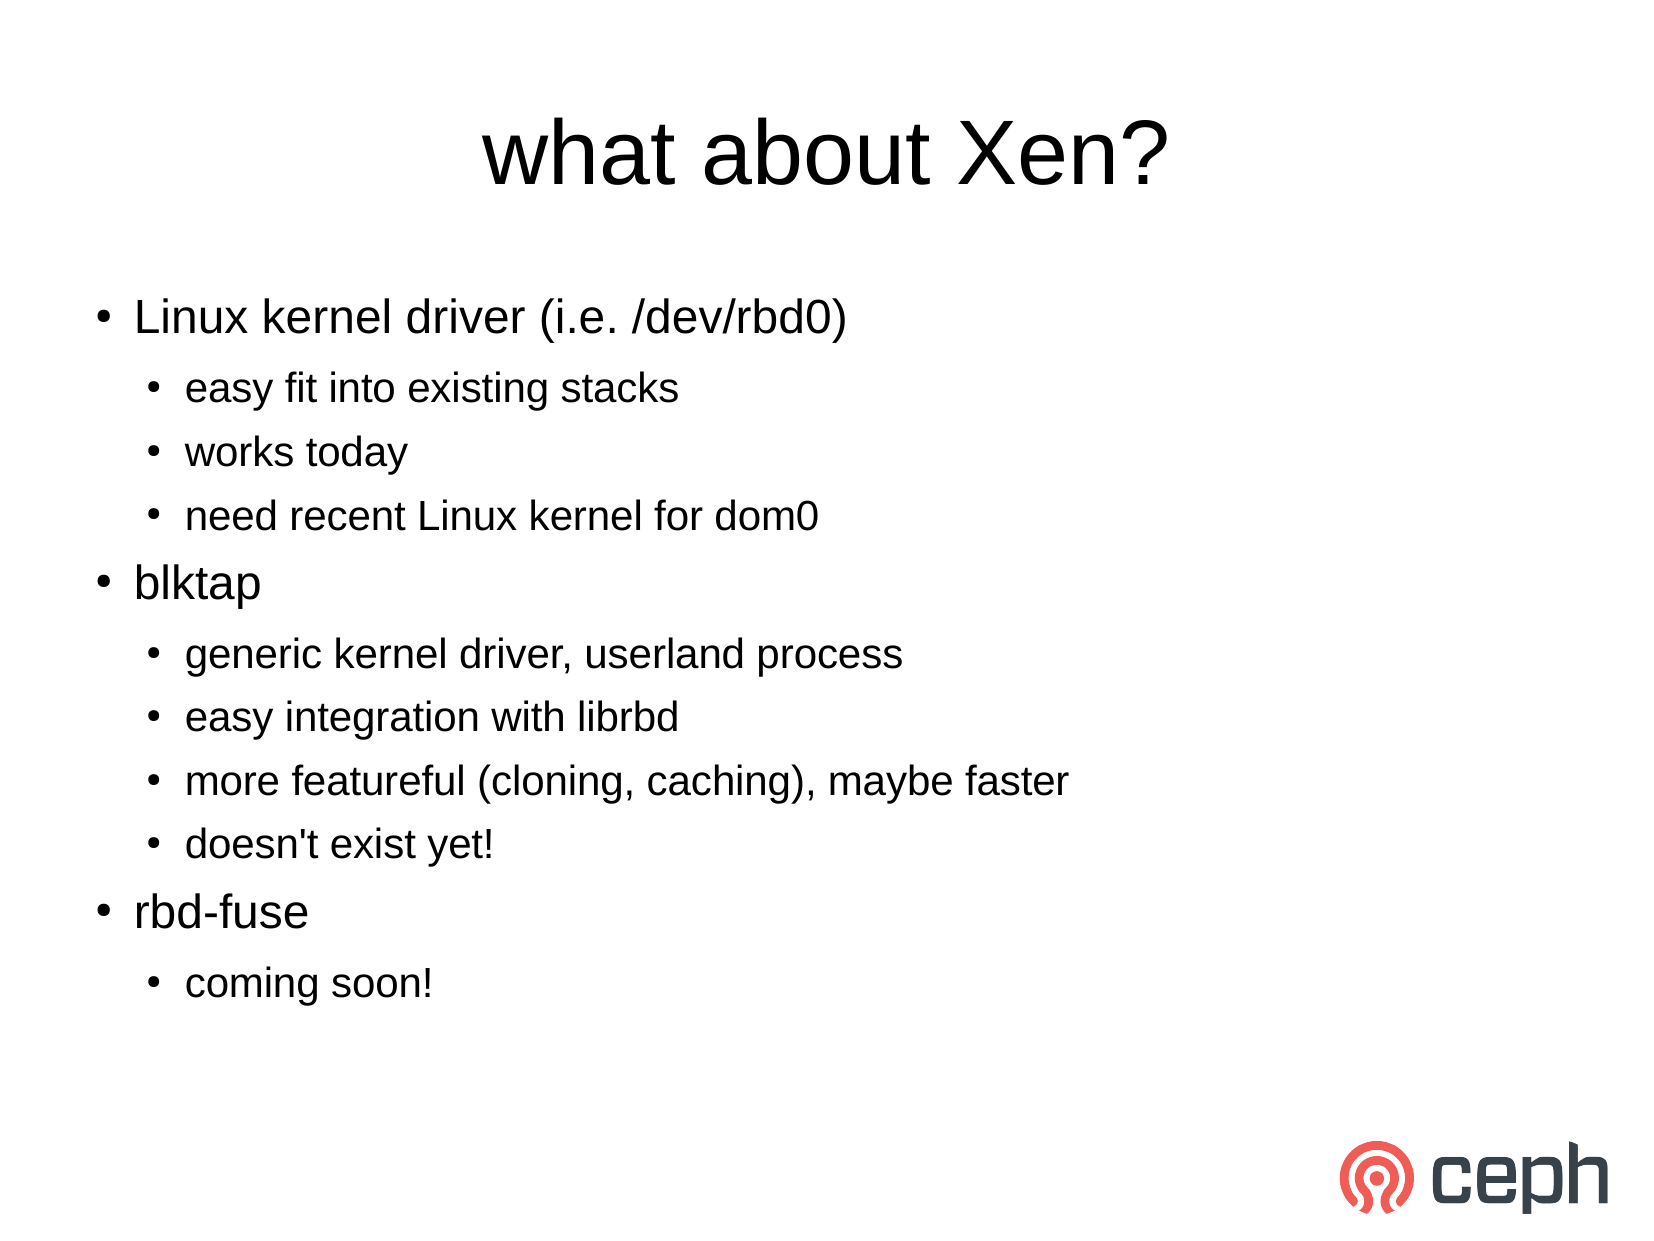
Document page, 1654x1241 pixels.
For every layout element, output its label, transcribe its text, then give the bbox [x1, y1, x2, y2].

picture [1293, 1095, 1654, 1241]
title what about Xen? [82, 49, 1571, 257]
list Linux kernel driver (i.e. /dev/rbd0) easy fit into existing stacks works today need recent Linux kernel for dom0 blktap generic kernel driver, userland process easy integration with librbd more featureful (cloning, caching), maybe faster doesn't exist yet! rbd-fuse coming soon! [82, 290, 1571, 1010]
